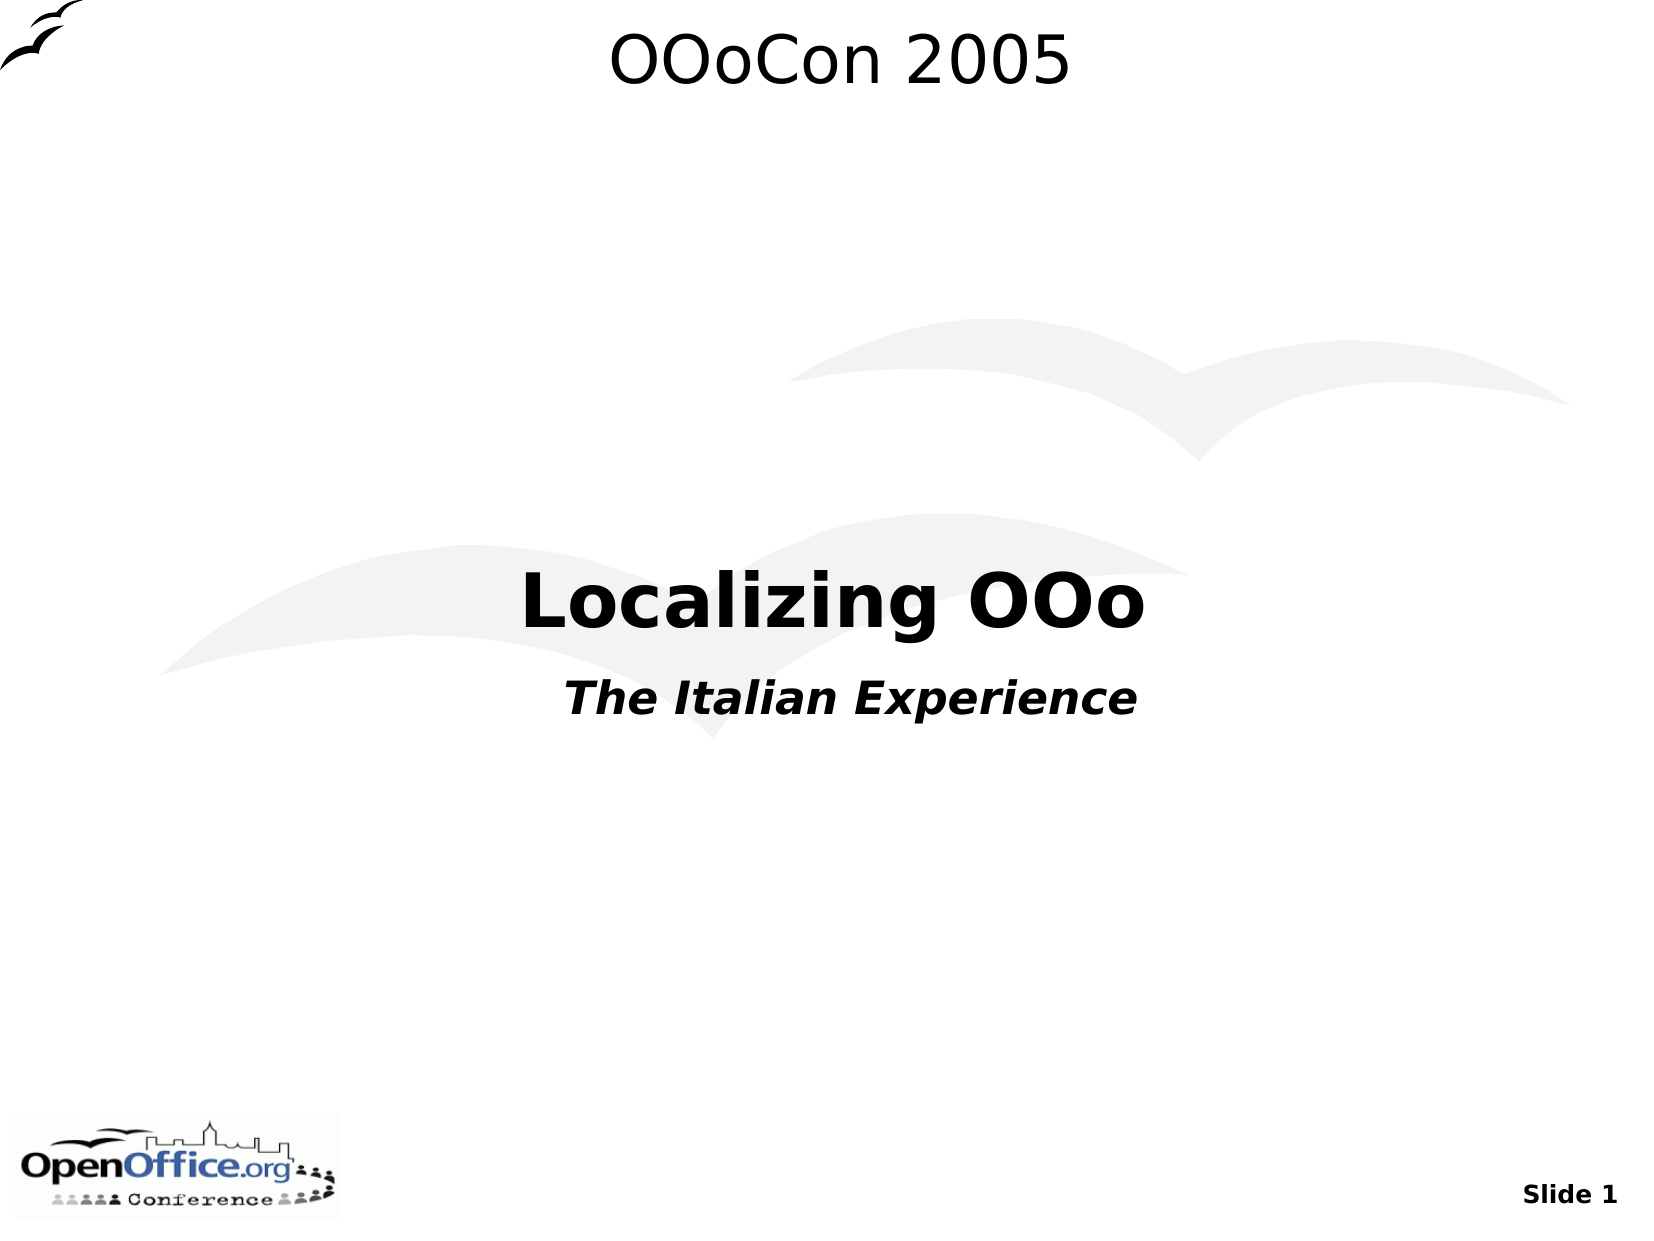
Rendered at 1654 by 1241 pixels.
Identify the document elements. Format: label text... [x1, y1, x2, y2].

subtitle Localizing OOo The Italian Experience [102, 155, 1529, 1085]
picture [15, 1112, 341, 1220]
title OOoCon 2005 [0, 0, 1654, 121]
